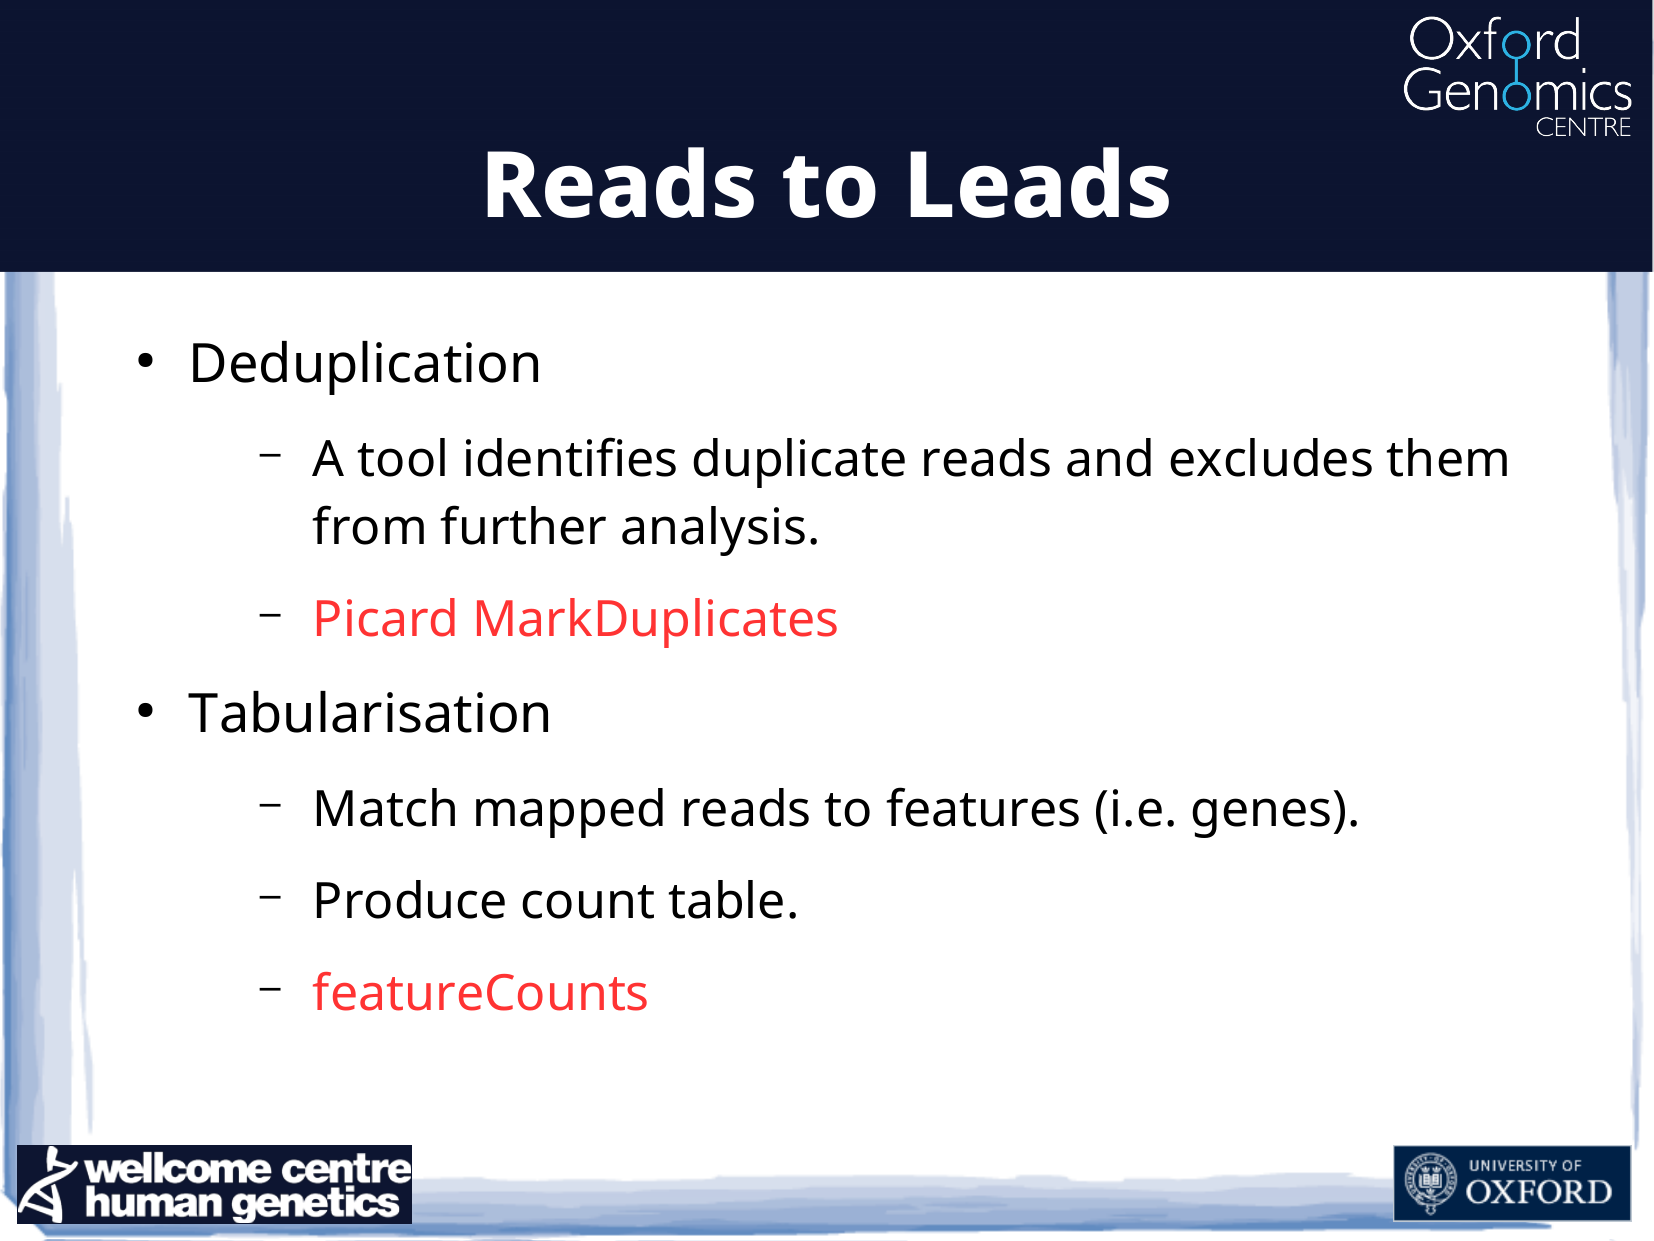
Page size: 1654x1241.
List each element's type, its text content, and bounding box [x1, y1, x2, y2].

list Deduplication A tool identifies duplicate reads and excludes them from further analysis. Picard MarkDuplicates Tabularisation Match mapped reads to features (i.e. genes). Produce count table. featureCounts [118, 324, 1571, 1004]
title Reads to Leads [82, 78, 1571, 287]
picture [0, 0, 1654, 1241]
